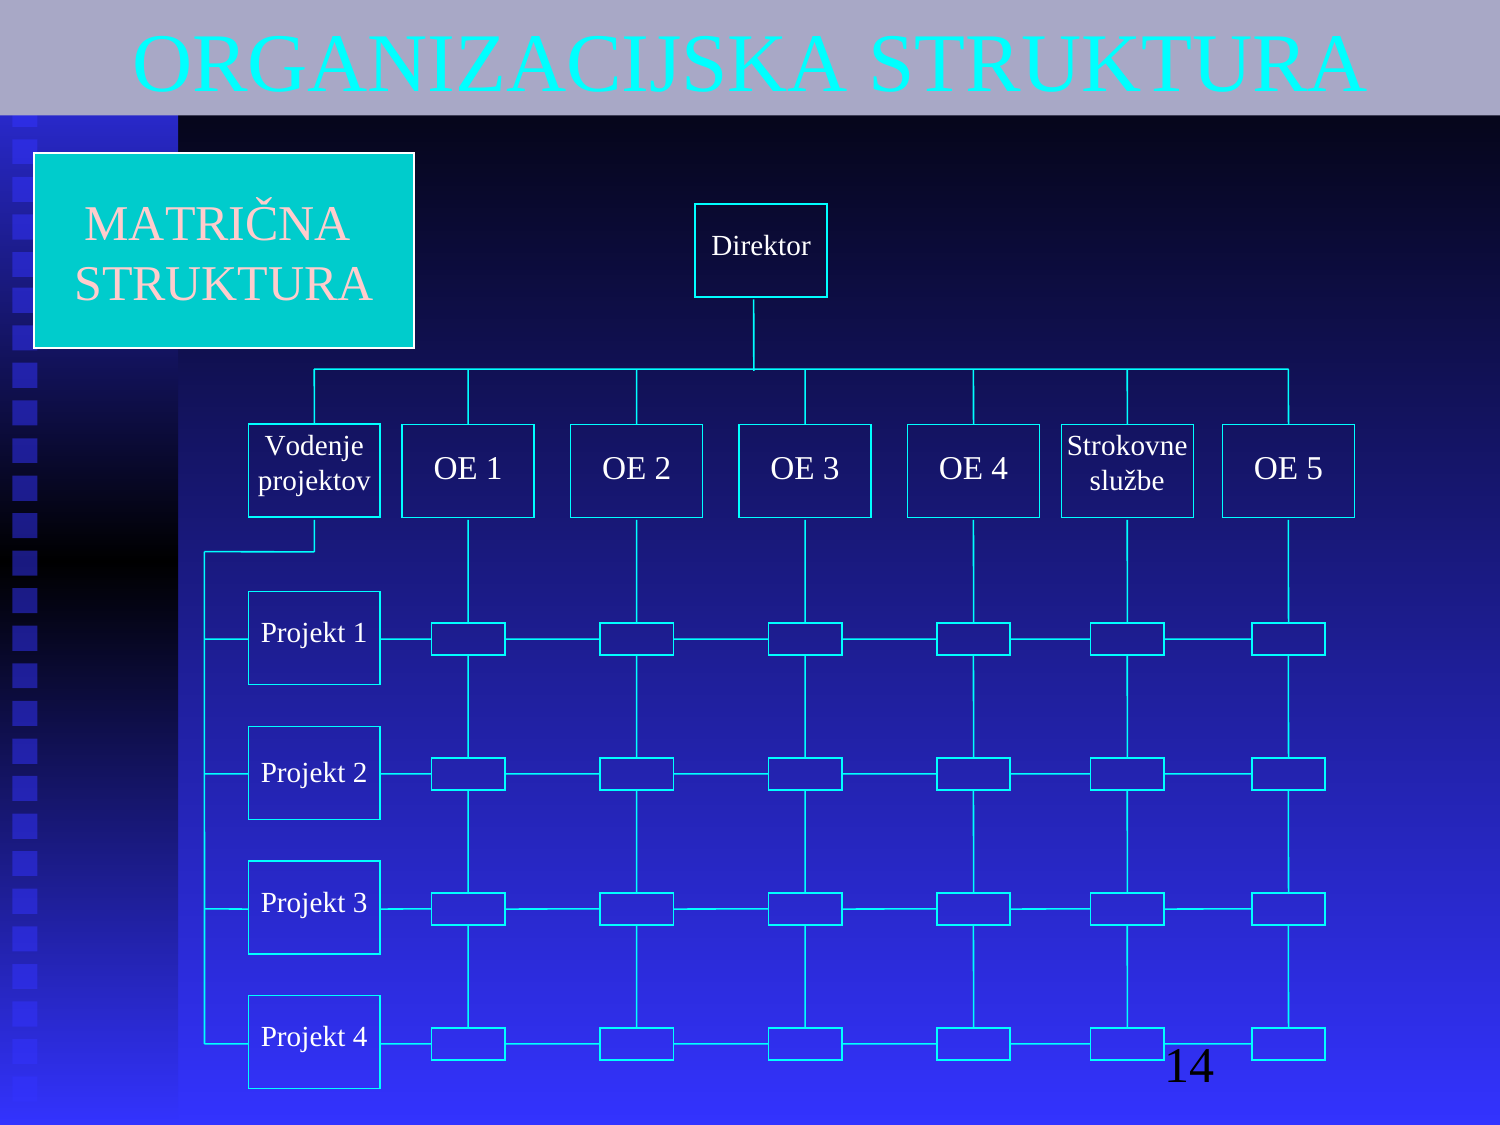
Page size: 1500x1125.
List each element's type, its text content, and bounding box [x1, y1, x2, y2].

text_box Projekt 4 [248, 995, 381, 1089]
text_box OE 2 [570, 424, 703, 518]
text_box OE 4 [907, 424, 1040, 518]
text_box OE 1 [402, 424, 535, 518]
text_box Direktor [695, 204, 828, 298]
text_box OE 3 [739, 424, 872, 518]
text_box Projekt 3 [248, 861, 381, 955]
text_box Projekt 2 [248, 726, 381, 820]
text_box Projekt 1 [248, 591, 381, 685]
text_box MATRIČNA STRUKTURA [34, 152, 414, 349]
text_box OE 5 [1222, 424, 1355, 518]
text_box Vodenje projektov [248, 423, 381, 517]
text_box ORGANIZACIJSKA STRUKTURA [0, 0, 1500, 116]
text_box Strokovne službe [1061, 424, 1194, 518]
